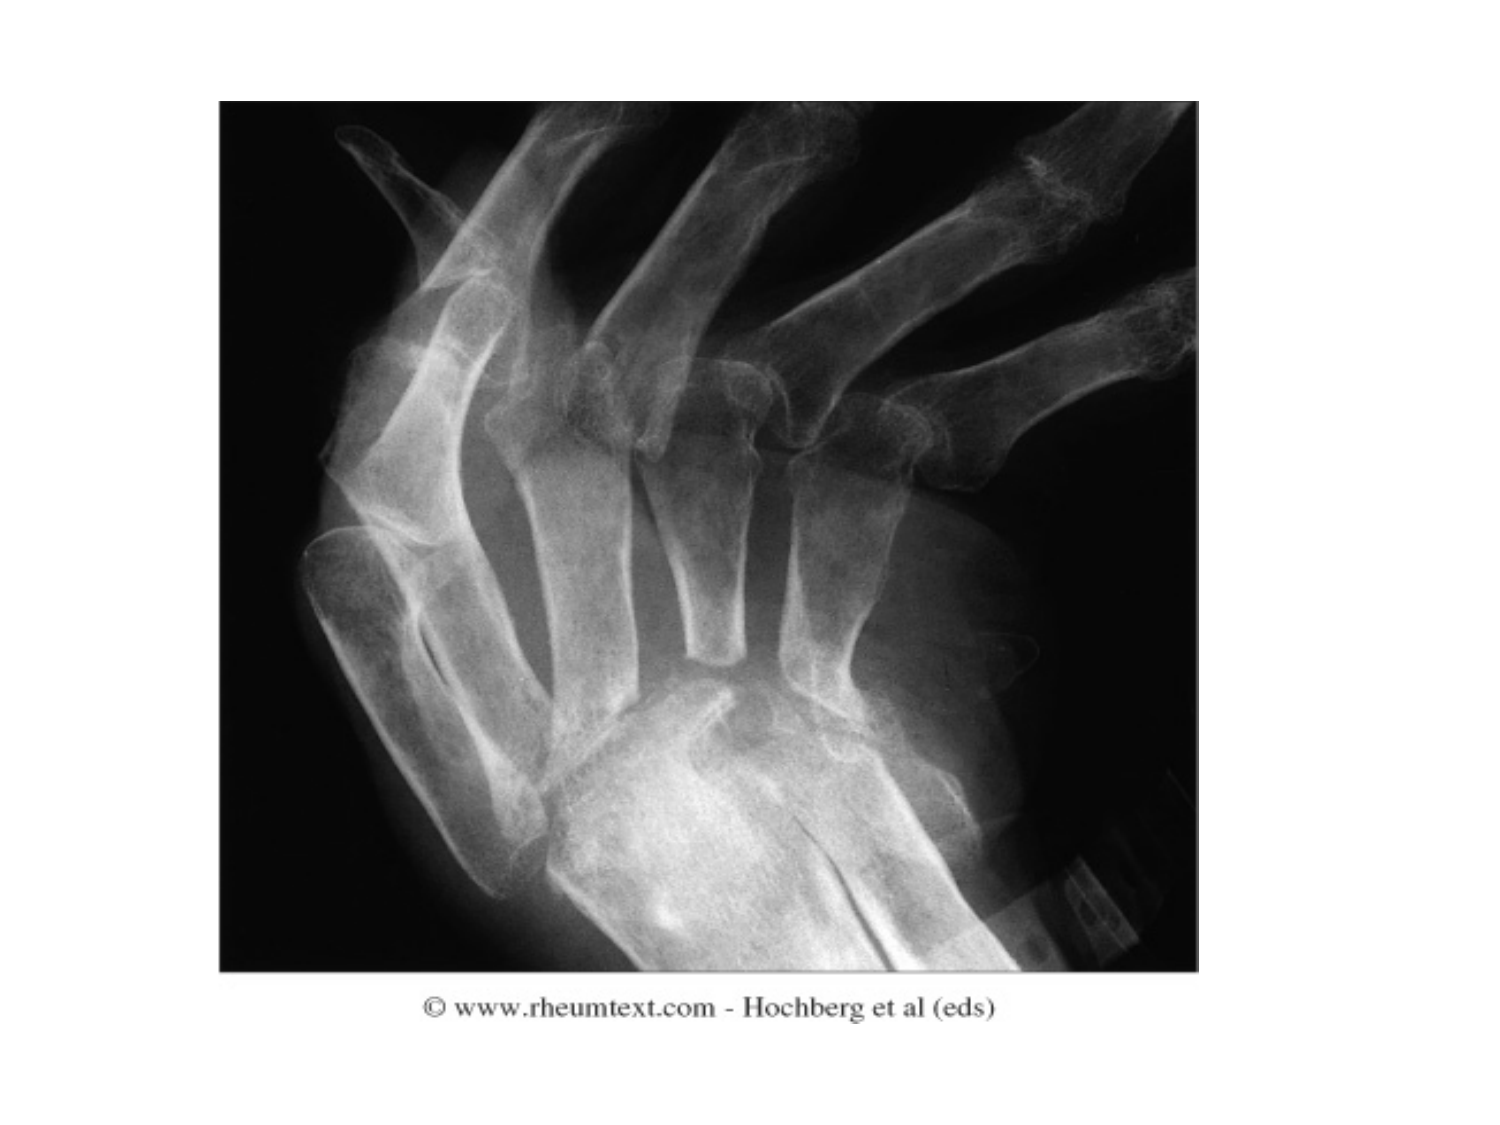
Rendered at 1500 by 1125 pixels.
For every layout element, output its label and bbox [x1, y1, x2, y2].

picture [218, 101, 1199, 1024]
